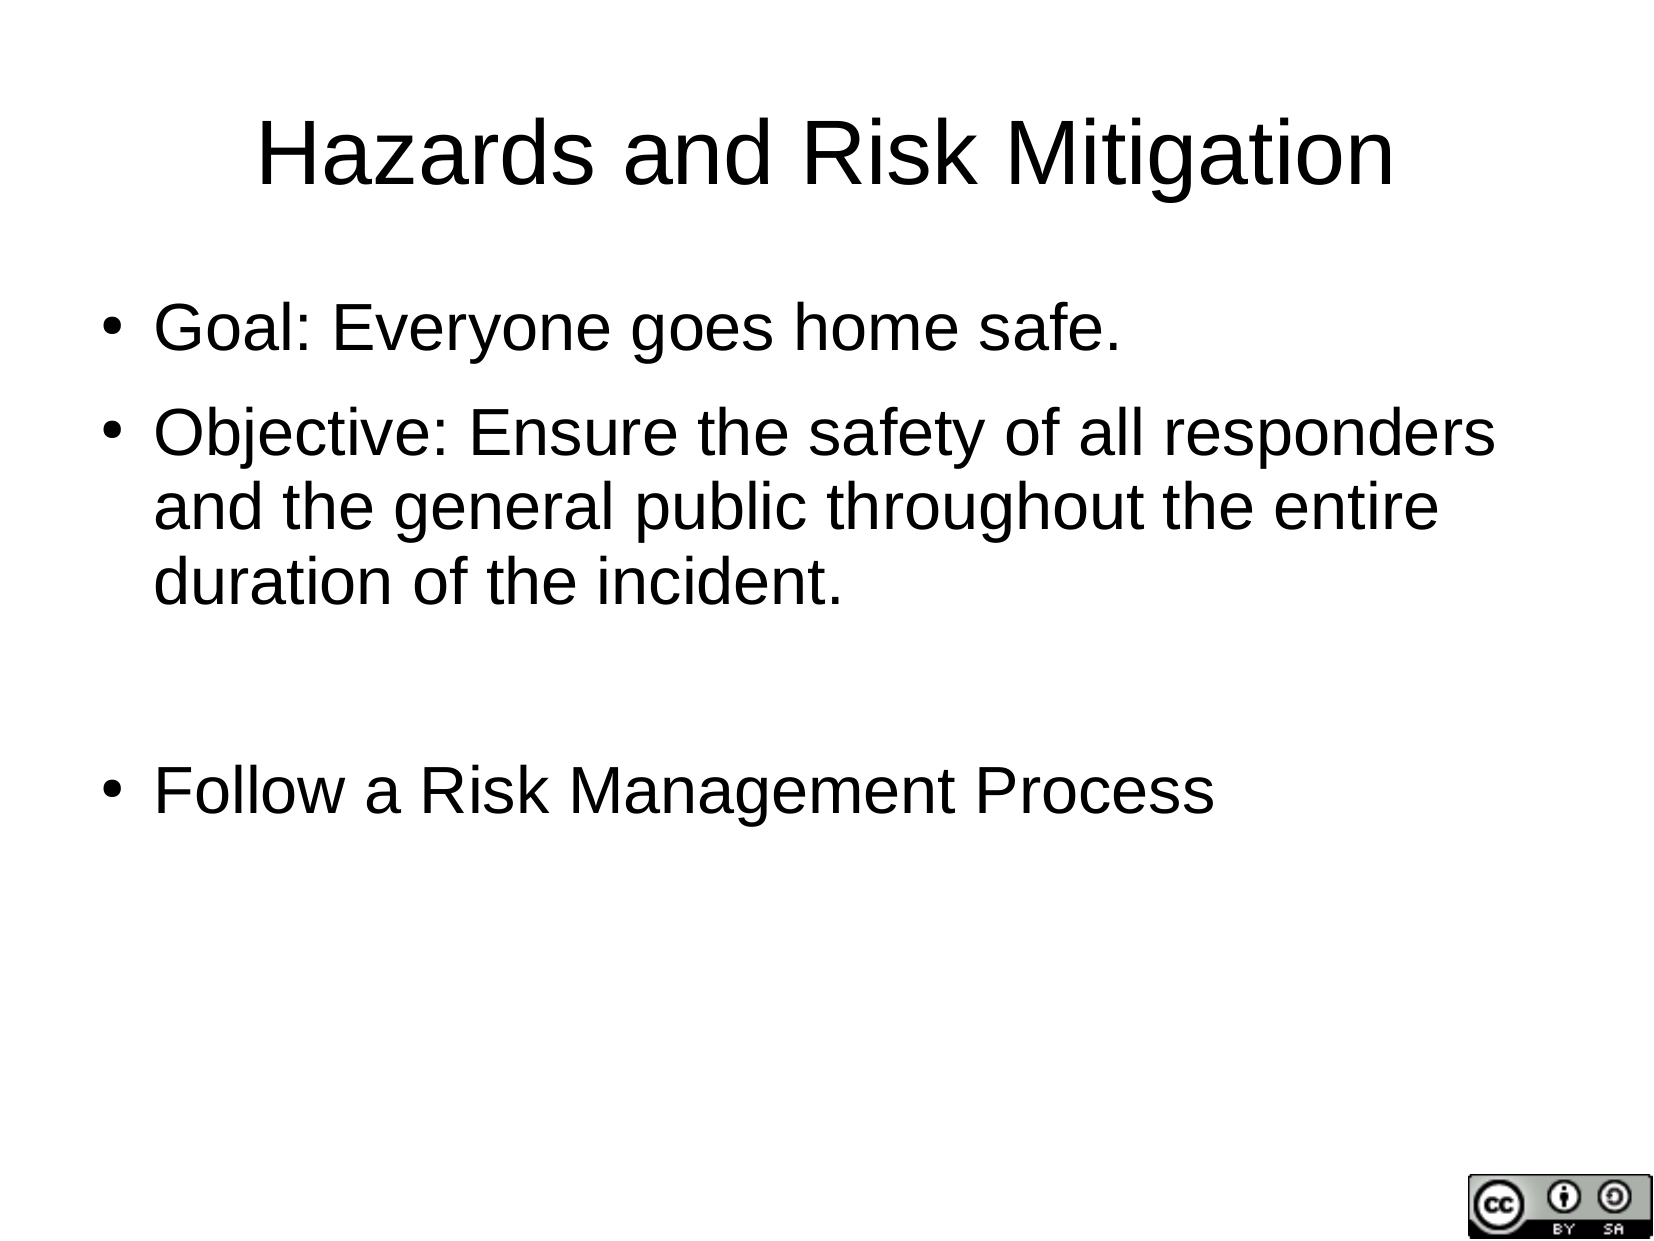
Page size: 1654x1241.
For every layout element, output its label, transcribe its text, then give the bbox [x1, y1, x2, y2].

picture [1468, 1174, 1653, 1239]
list Goal: Everyone goes home safe. Objective: Ensure the safety of all responders and the general public throughout the entire duration of the incident. Follow a Risk Management Process [82, 290, 1571, 1010]
title Hazards and Risk Mitigation [82, 49, 1571, 257]
